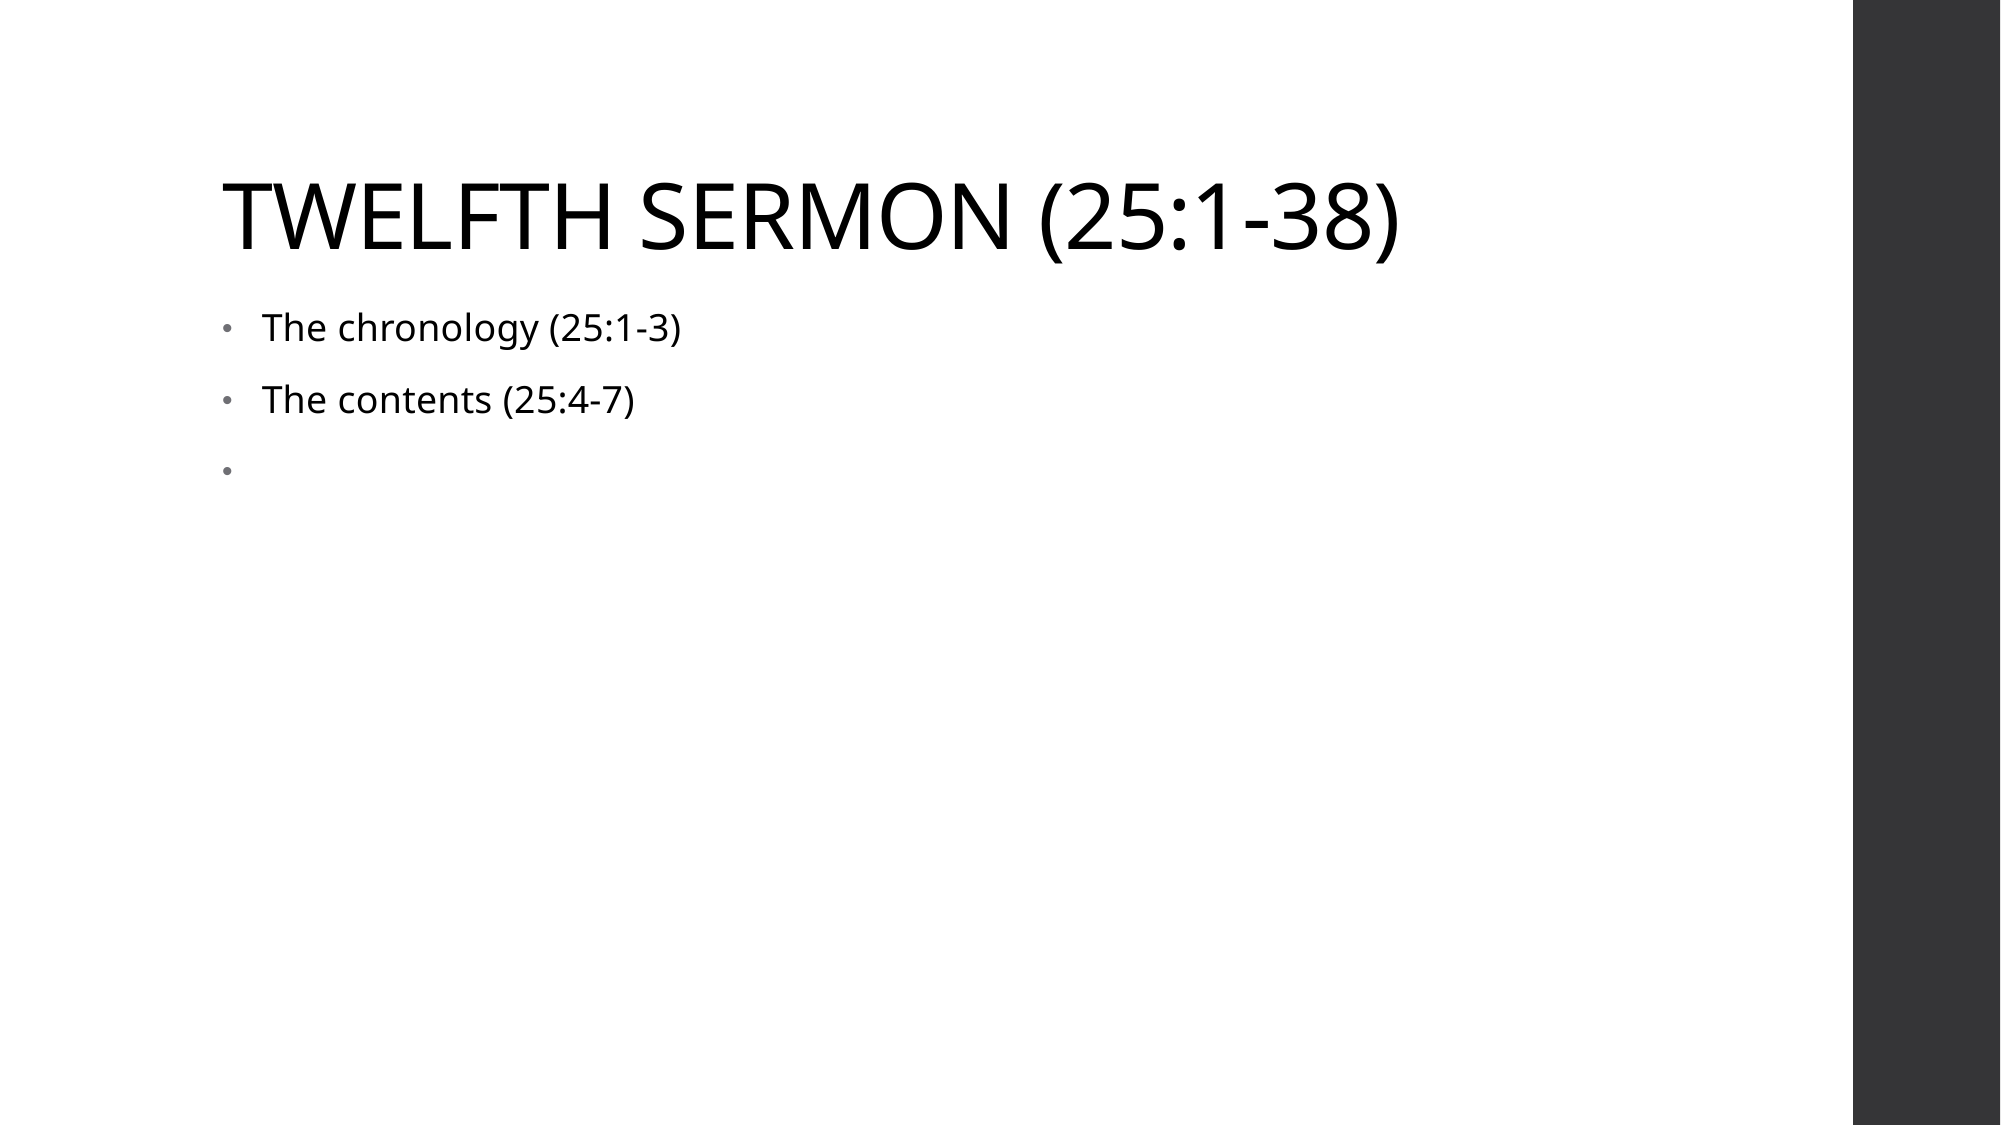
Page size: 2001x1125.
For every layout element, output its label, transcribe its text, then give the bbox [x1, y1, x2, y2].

title TWELFTH SERMON (25:1-38) [206, 60, 1797, 278]
list The chronology (25:1-3) The contents (25:4-7) [206, 299, 1617, 1014]
